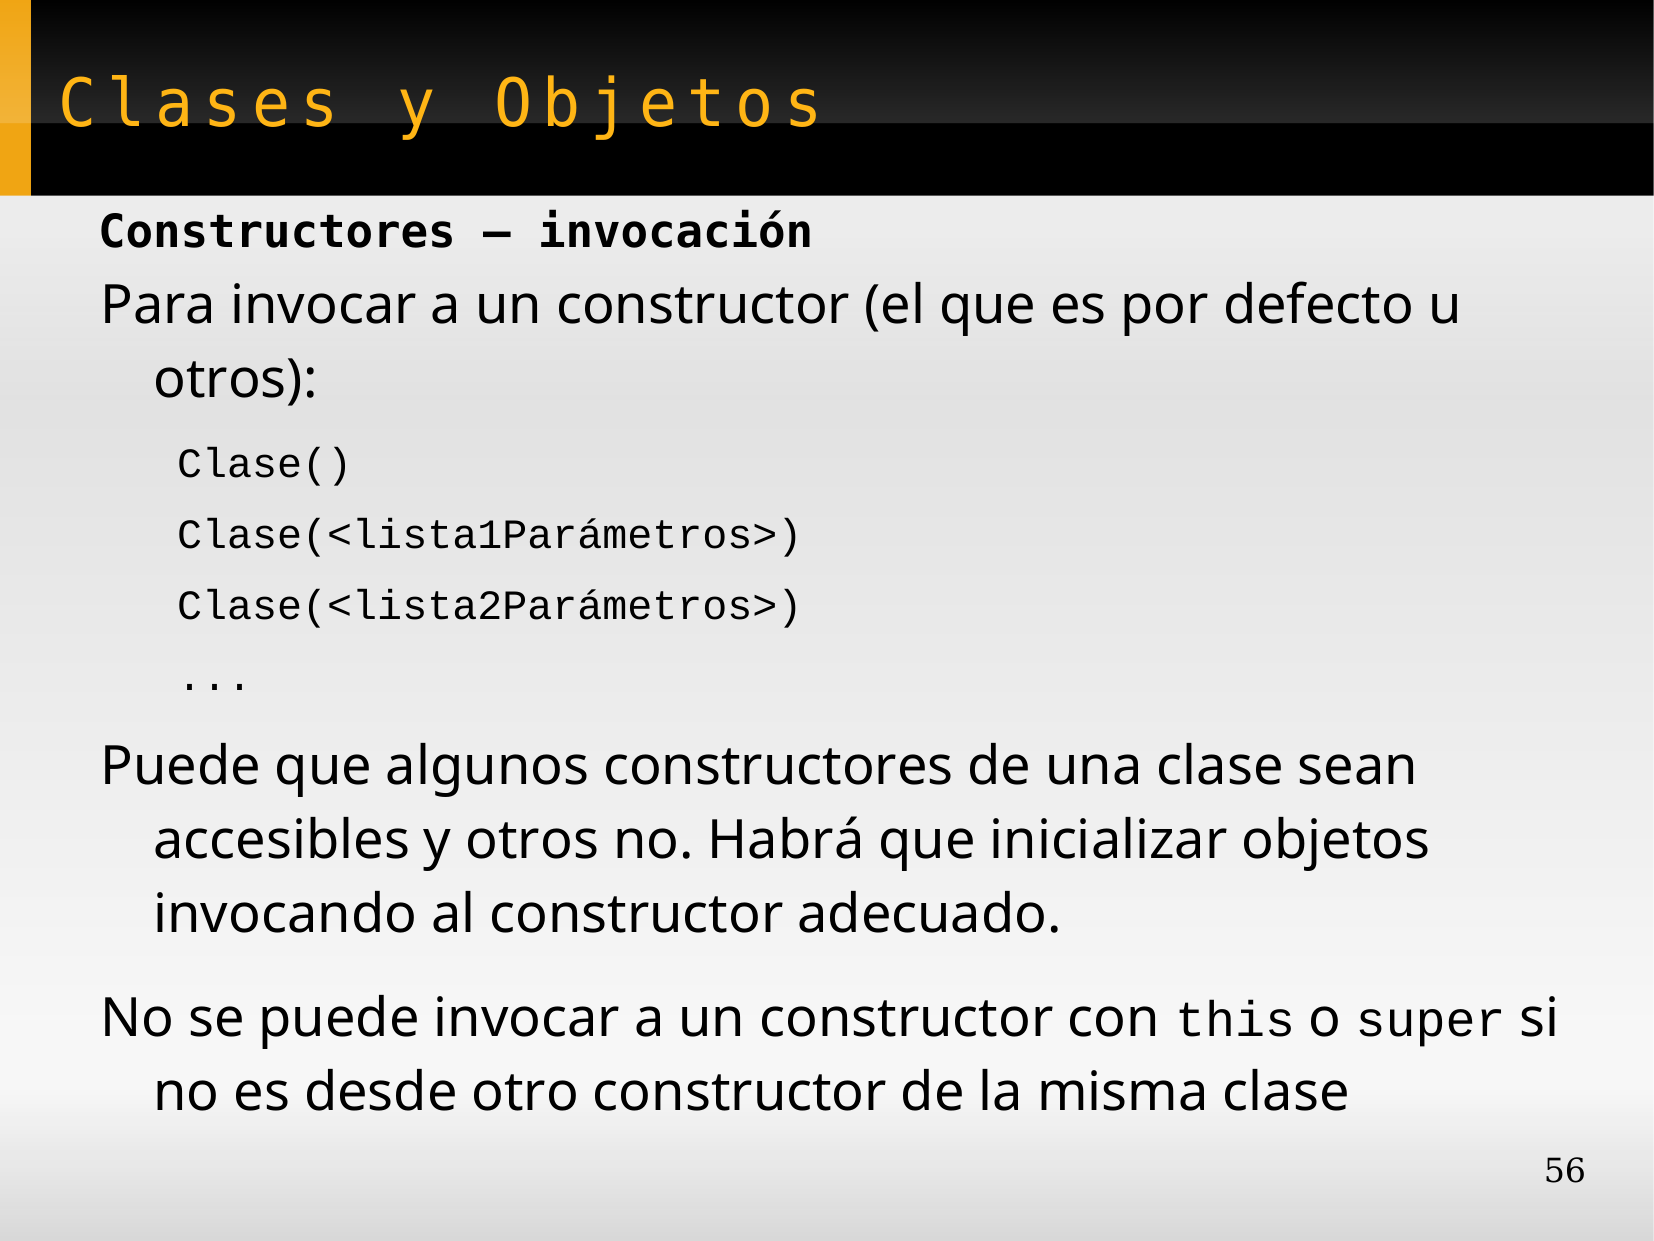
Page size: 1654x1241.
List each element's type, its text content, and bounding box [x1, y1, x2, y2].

list Para invocar a un constructor (el que es por defecto u otros): Clase() Clase(<lista1Parámetros>) Clase(<lista2Parámetros>) ... Puede que algunos constructores de una clase sean accesibles y otros no. Habrá que inicializar objetos invocando al constructor adecuado. No se puede invocar a un constructor con this o super si no es desde otro constructor de la misma clase [82, 265, 1571, 1068]
picture [0, 0, 1654, 1241]
text_box Constructores – invocación [83, 197, 828, 266]
title Clases y Objetos [59, 29, 1595, 178]
